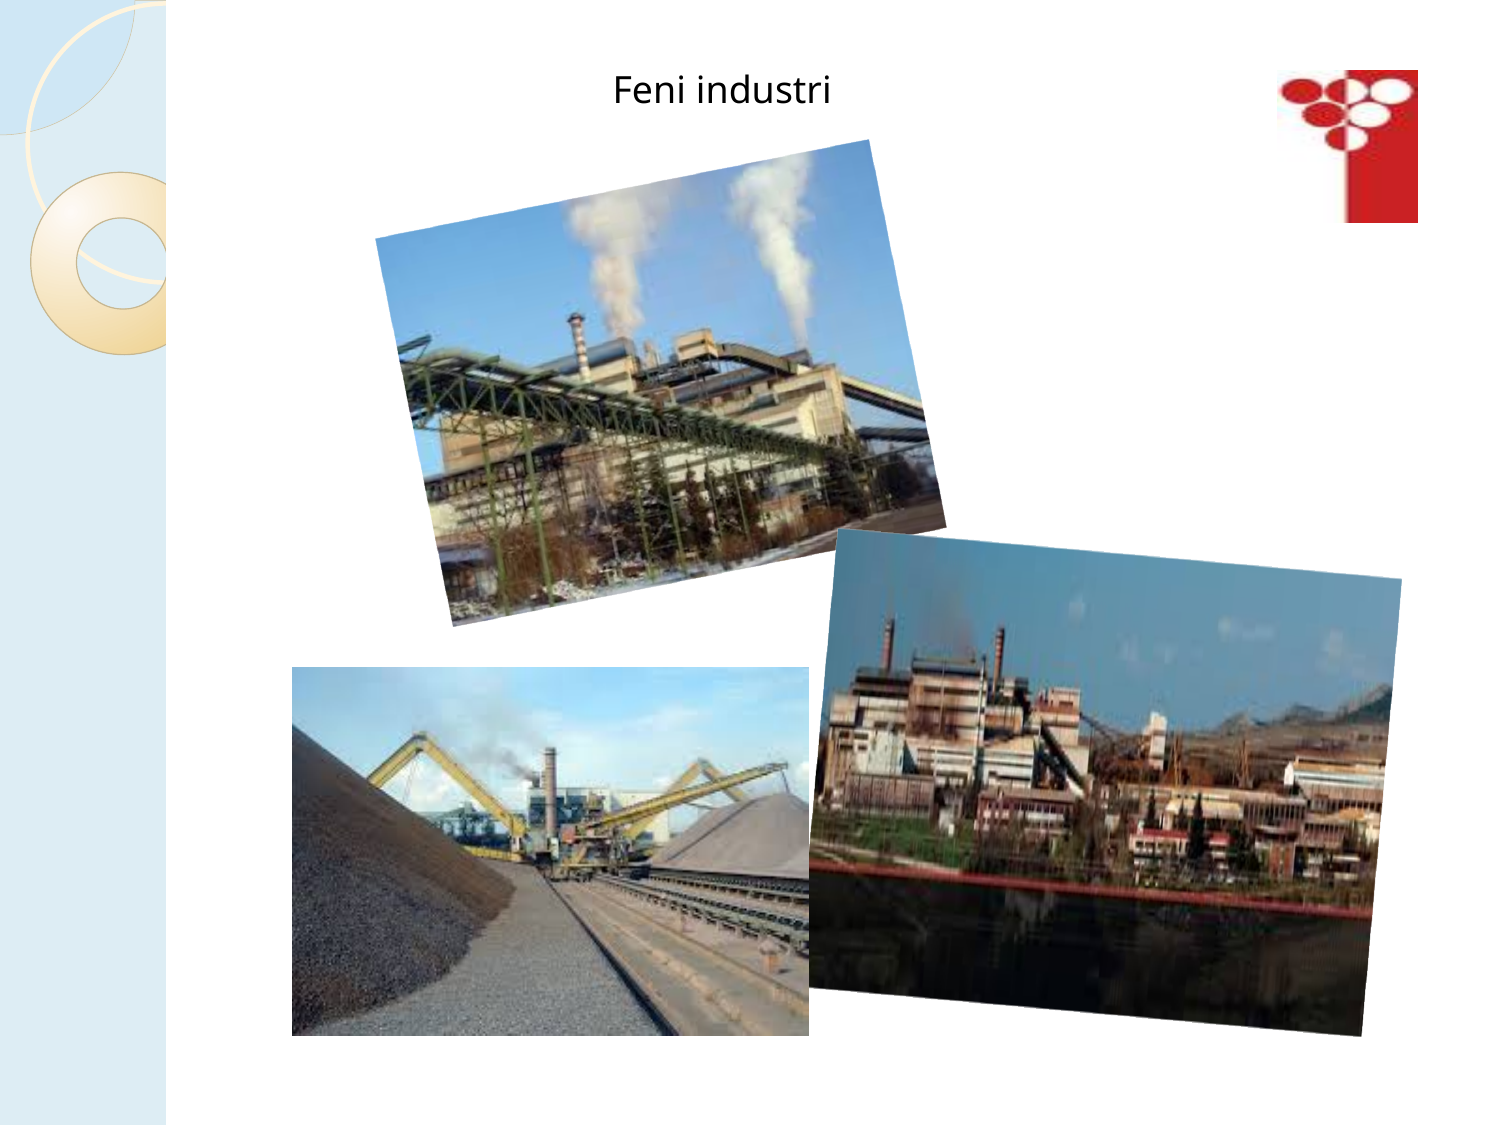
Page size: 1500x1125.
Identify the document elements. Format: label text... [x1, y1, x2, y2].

picture [1277, 70, 1418, 223]
text_box Feni industri [597, 58, 903, 119]
picture [292, 138, 1402, 1037]
